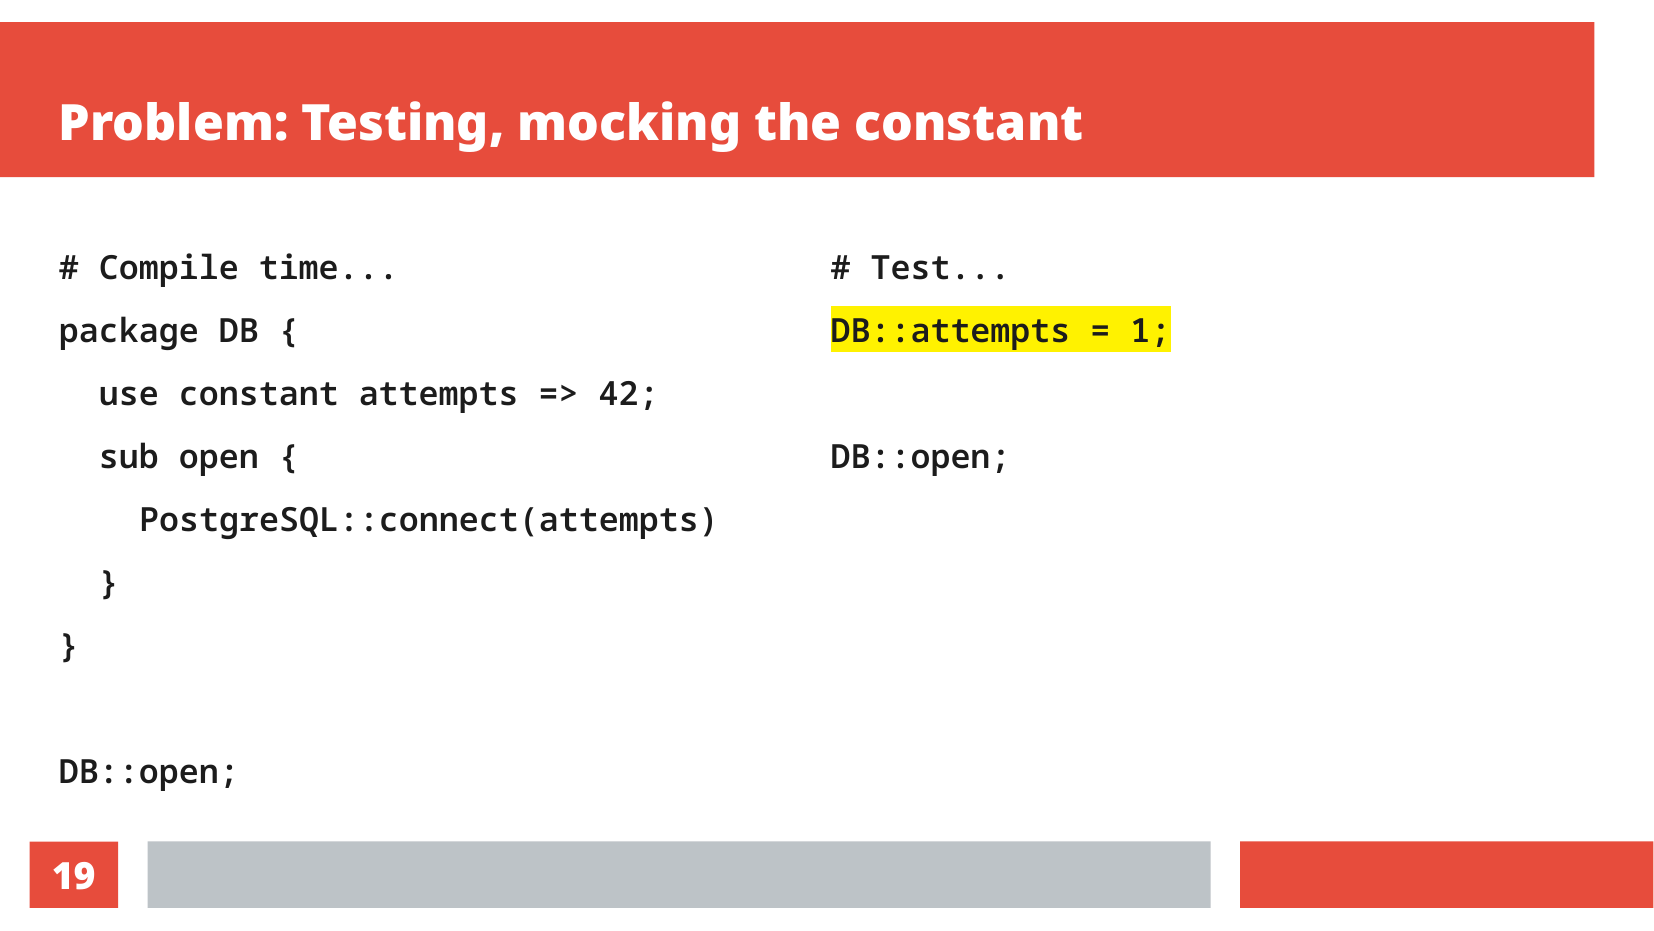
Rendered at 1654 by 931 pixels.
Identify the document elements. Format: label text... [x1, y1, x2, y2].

list # Compile time... package DB { use constant attempts => 42; sub open { PostgreSQL::connect(attempts) } } DB::open; [59, 243, 794, 820]
list # Test... DB::attempts = 1; DB::open; [830, 243, 1566, 820]
title Problem: Testing, mocking the constant [59, 44, 1595, 156]
